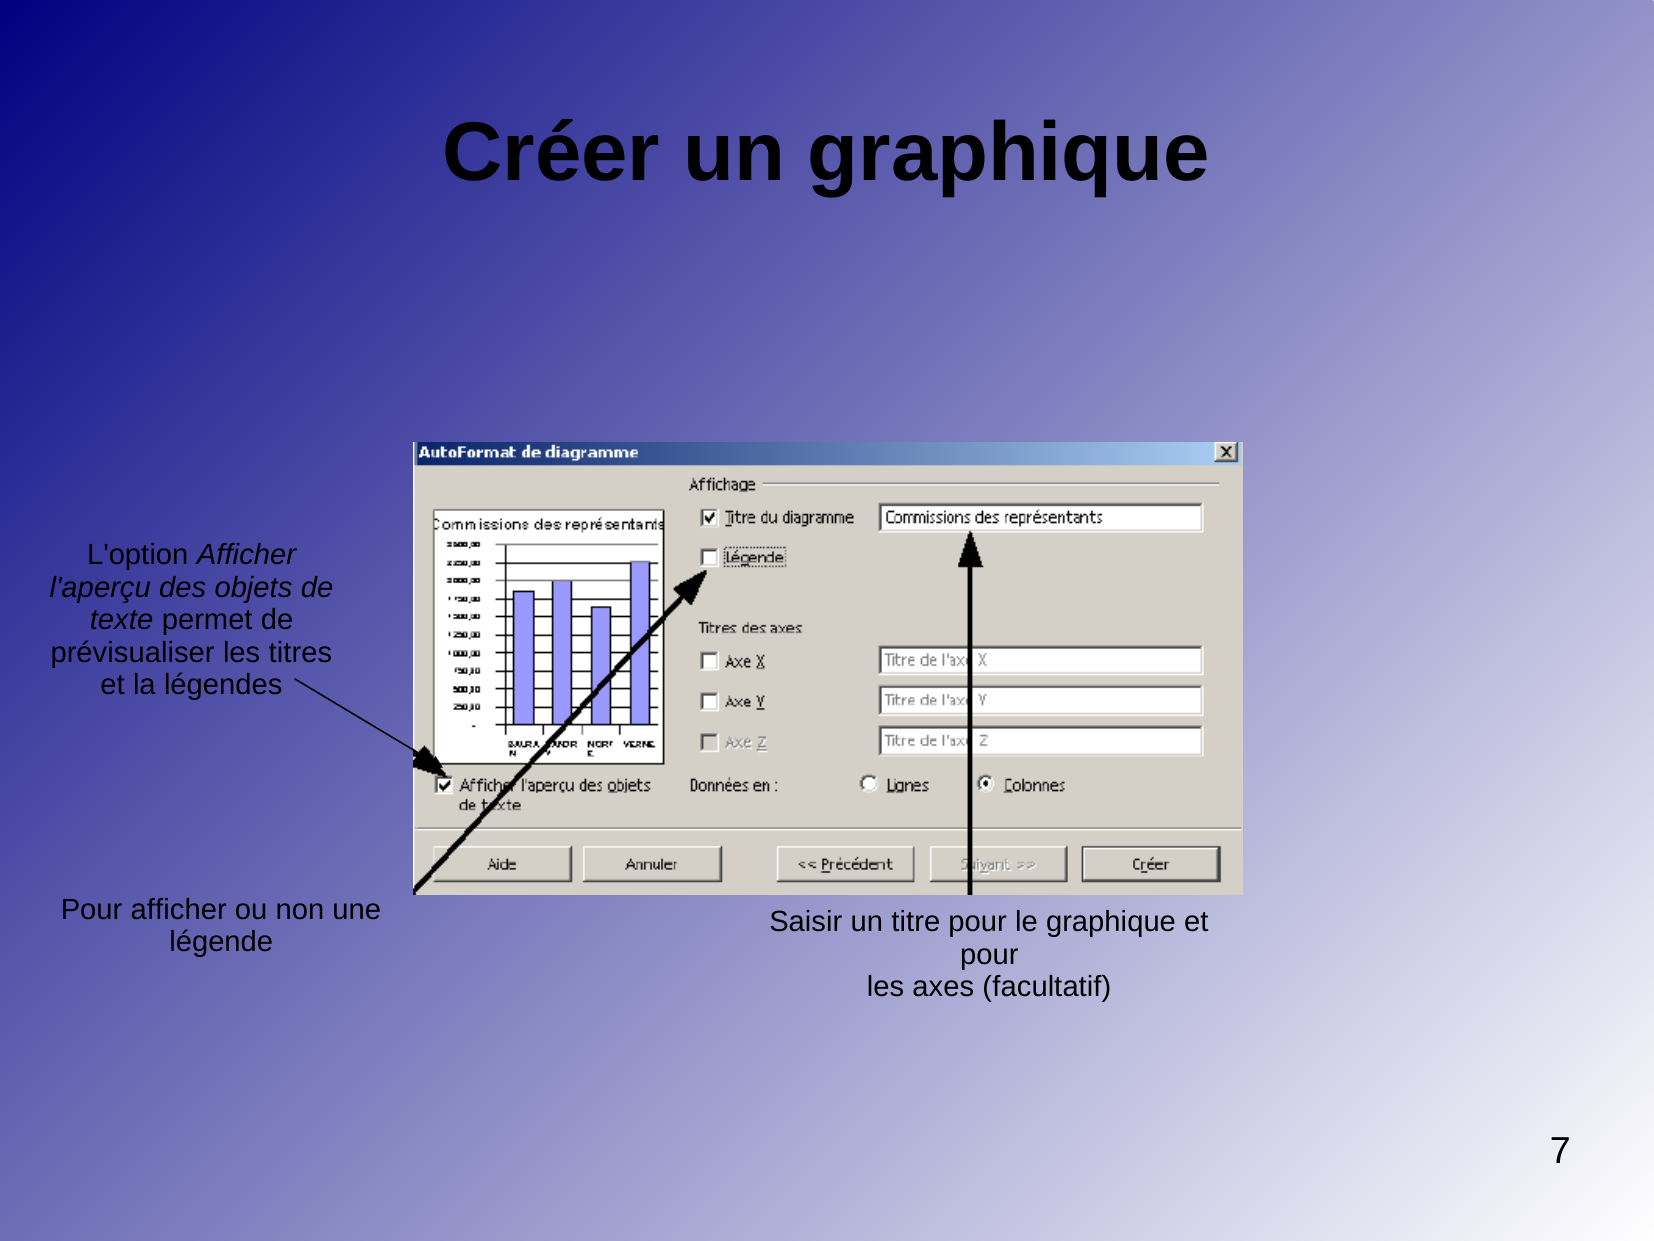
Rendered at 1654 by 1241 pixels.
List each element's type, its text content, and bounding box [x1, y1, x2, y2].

text_box Saisir un titre pour le graphique et pour les axes (facultatif) [738, 898, 1241, 1012]
picture [413, 442, 1243, 895]
text_box L'option Afficher l'aperçu des objets de texte permet de prévisualiser les titres et la légendes [29, 531, 355, 711]
title Créer un graphique [82, 56, 1571, 250]
text_box Pour afficher ou non une légende [29, 885, 414, 967]
